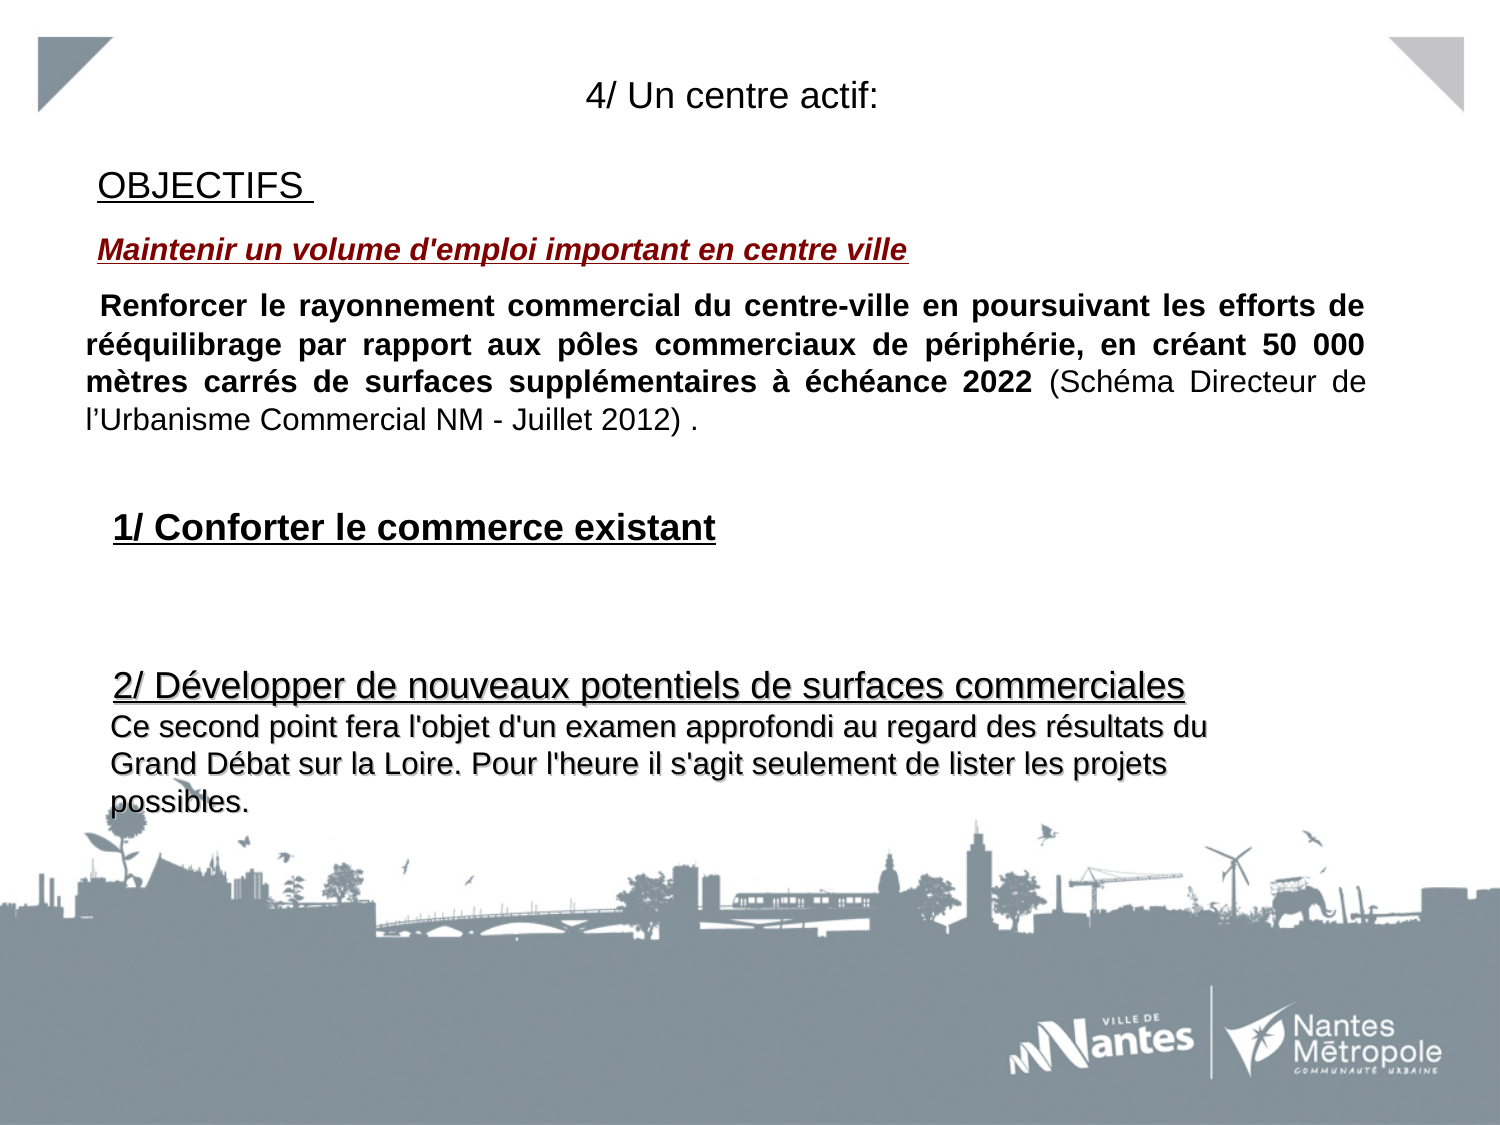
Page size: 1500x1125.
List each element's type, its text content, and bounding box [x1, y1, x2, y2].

text_box OBJECTIFS Maintenir un volume d'emploi important en centre ville [82, 153, 1394, 275]
text_box Renforcer le rayonnement commercial du centre-ville en poursuivant les efforts de rééquilibrage par rapport aux pôles commerciaux de périphérie, en créant 50 000 mètres carrés de surfaces supplémentaires à échéance 2022 (Schéma Directeur de l’Urbanisme Commercial NM - Juillet 2012) . [70, 271, 1383, 445]
text_box 1/ Conforter le commerce existant 2/ Développer de nouveaux potentiels de surfaces commerciales Ce second point fera l'objet d'un examen approfondi au regard des résultats du Grand Débat sur la Loire. Pour l'heure il s'agit seulement de lister les projets possibles. [95, 495, 1288, 1125]
title 4/ Un centre actif: [100, 0, 1376, 153]
picture [0, 0, 1500, 1125]
